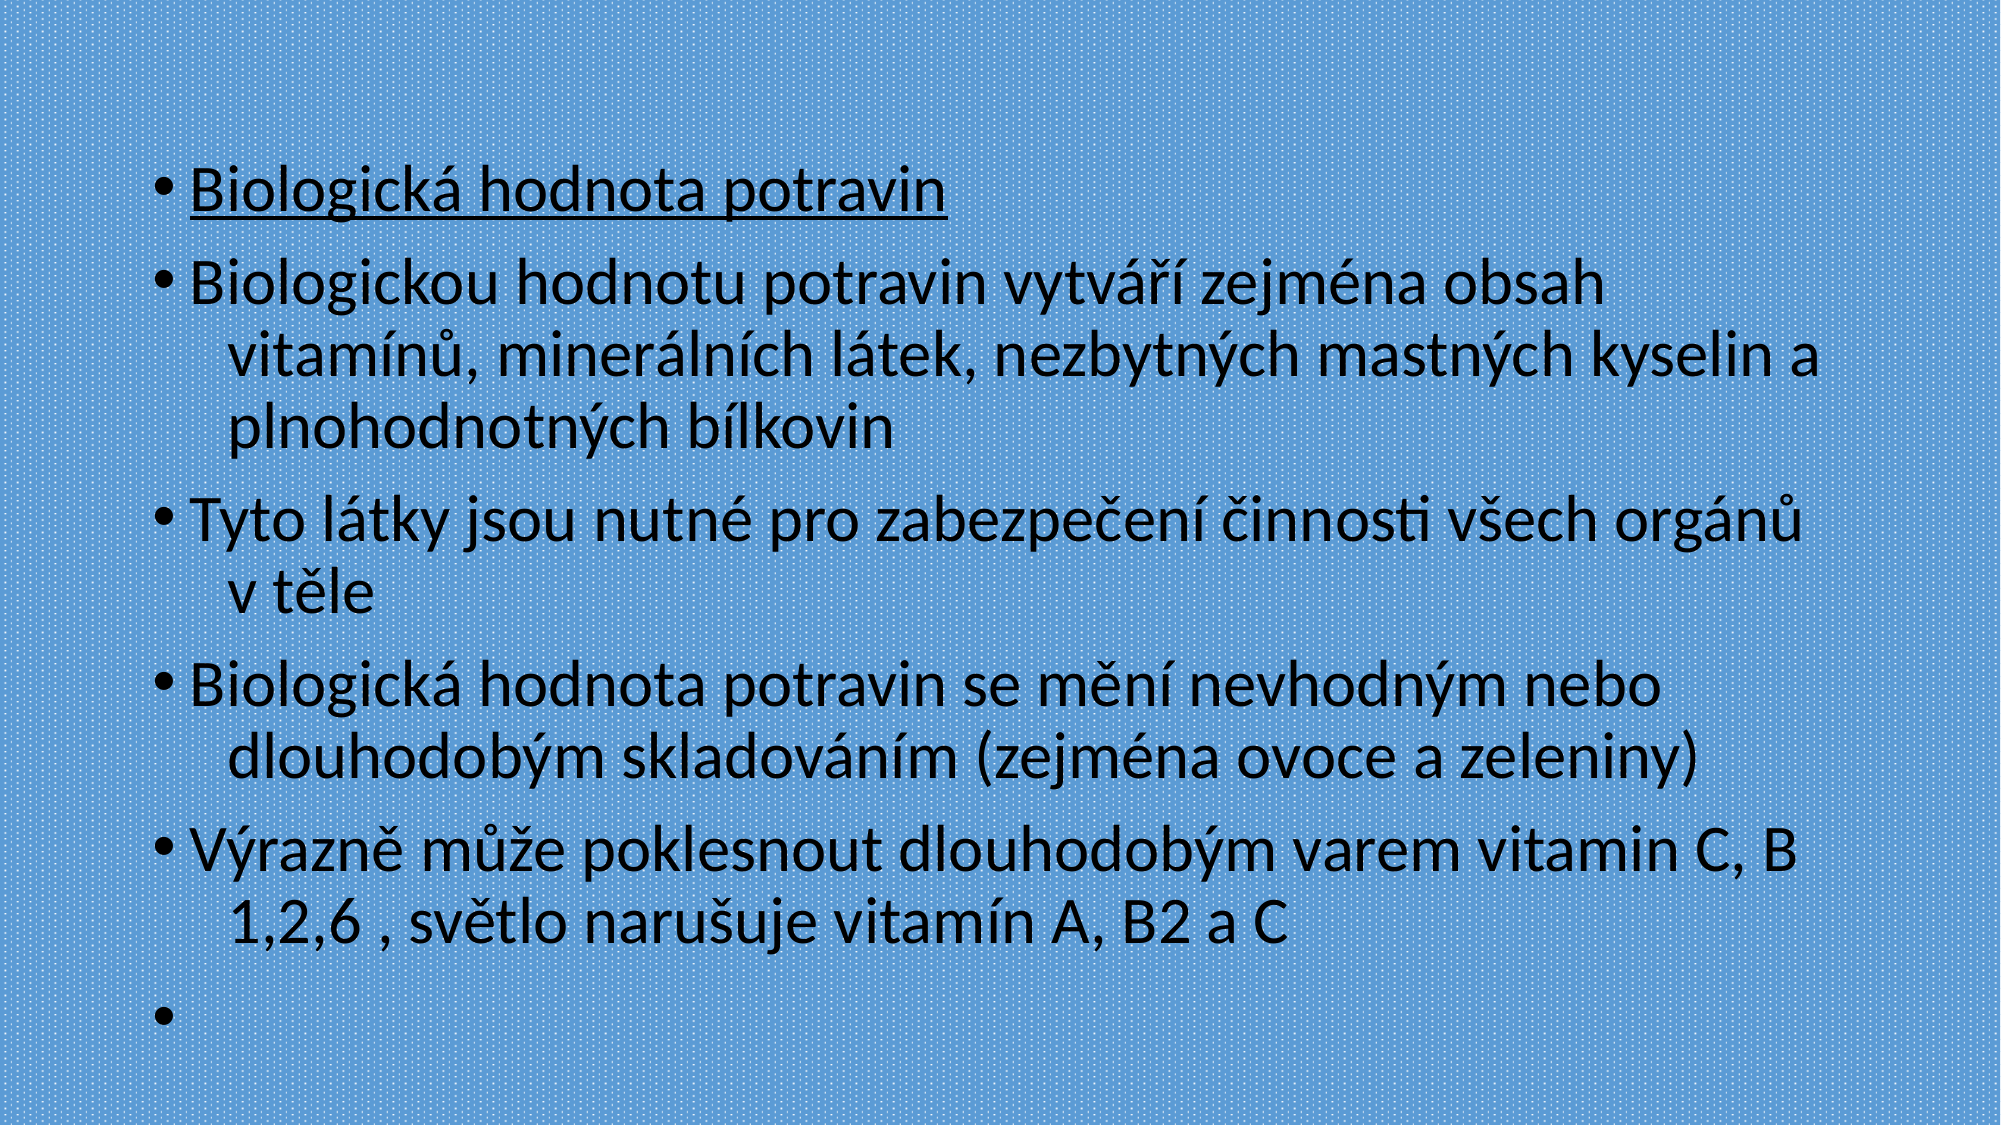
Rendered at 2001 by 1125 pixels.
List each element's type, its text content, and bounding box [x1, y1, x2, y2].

title [137, 59, 1863, 146]
list Biologická hodnota potravin Biologickou hodnotu potravin vytváří zejména obsah vitamínů, minerálních látek, nezbytných mastných kyselin a plnohodnotných bílkovin Tyto látky jsou nutné pro zabezpečení činnosti všech orgánů v těle Biologická hodnota potravin se mění nevhodným nebo dlouhodobým skladováním (zejména ovoce a zeleniny) Výrazně může poklesnout dlouhodobým varem vitamin C, B 1,2,6 , světlo narušuje vitamín A, B2 a C [137, 146, 1863, 1014]
